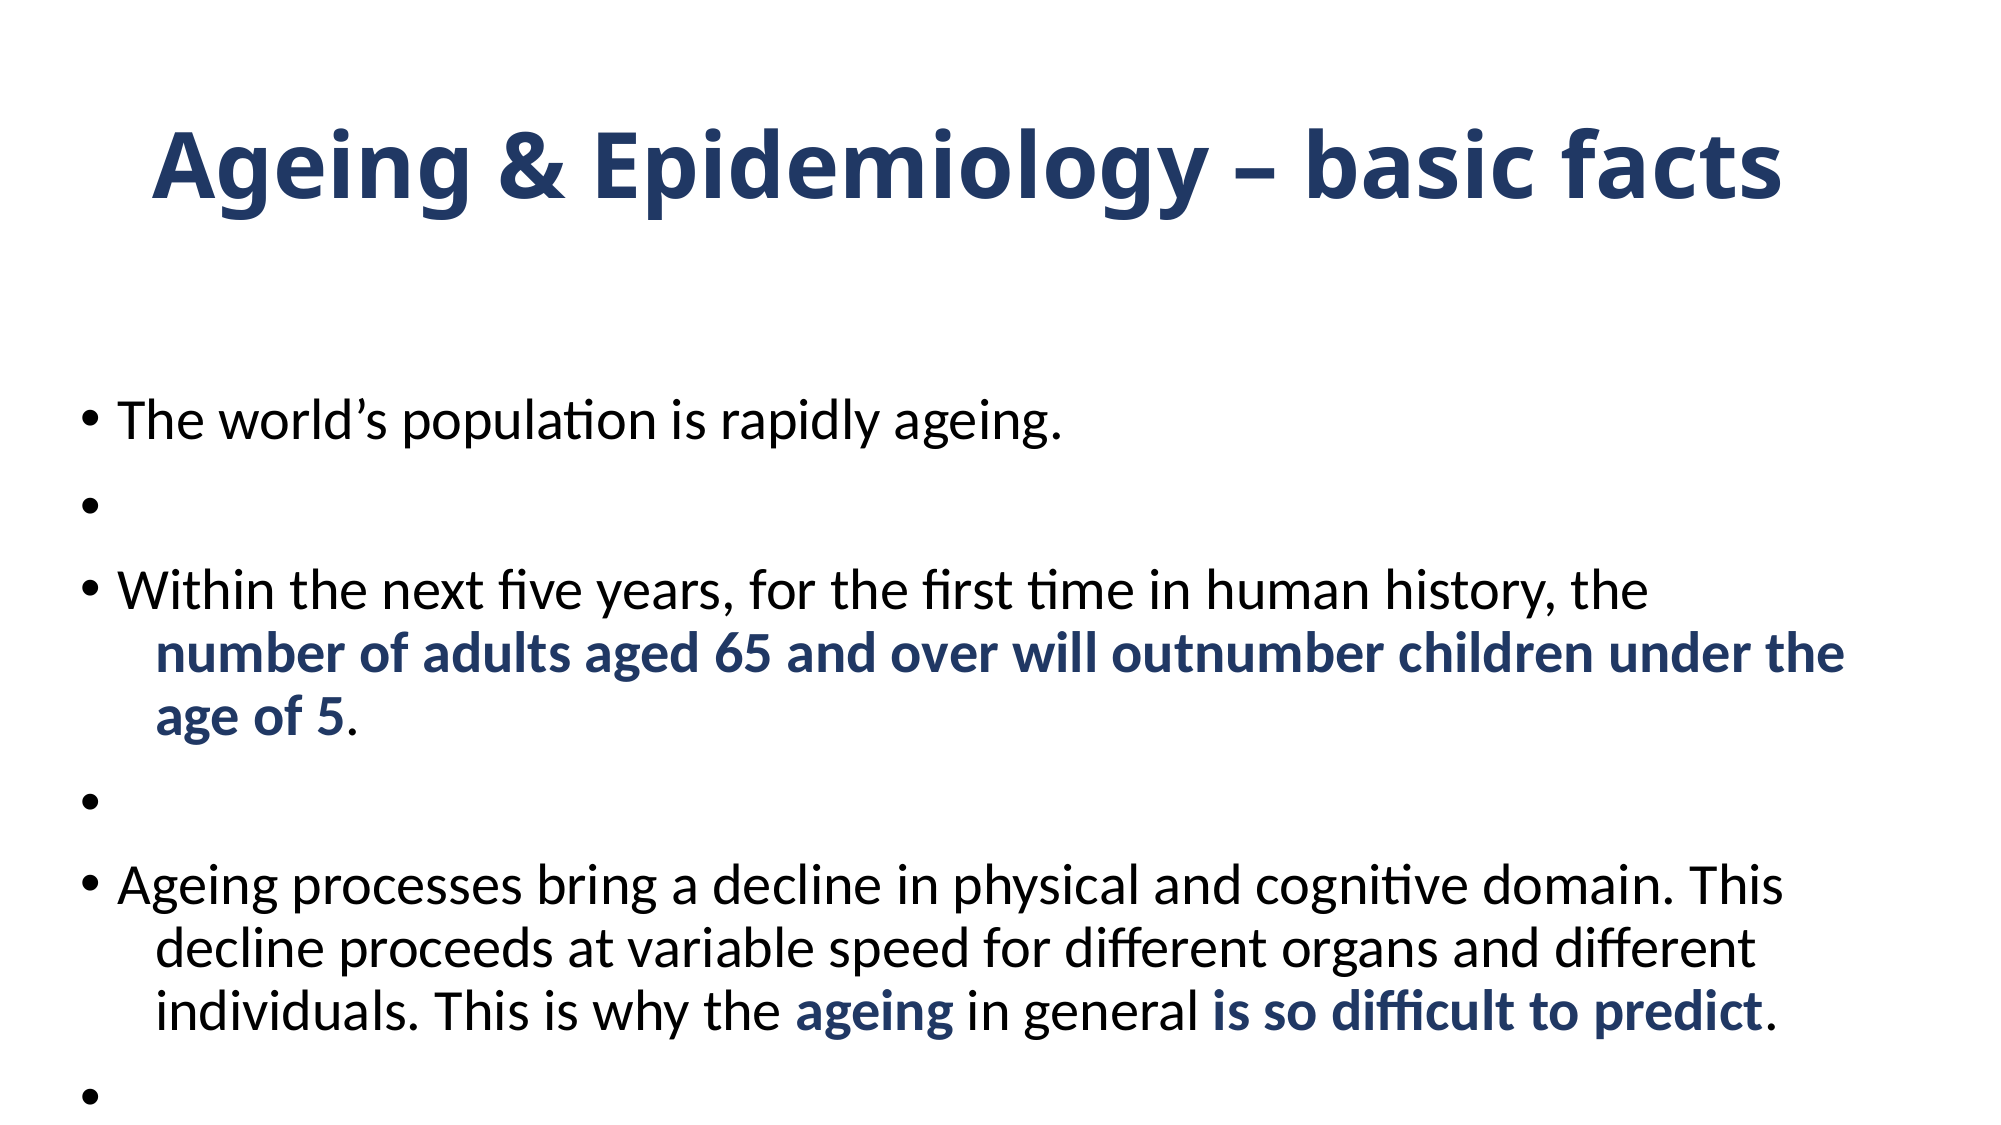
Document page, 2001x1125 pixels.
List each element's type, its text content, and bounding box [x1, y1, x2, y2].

list The world’s population is rapidly ageing. Within the next five years, for the first time in human history, the number of adults aged 65 and over will outnumber children under the age of 5. Ageing processes bring a decline in physical and cognitive domain. This decline proceeds at variable speed for different organs and different individuals. This is why the ageing in general is so difficult to predict. [65, 382, 1863, 1056]
title Ageing & Epidemiology – basic facts [137, 59, 1863, 278]
